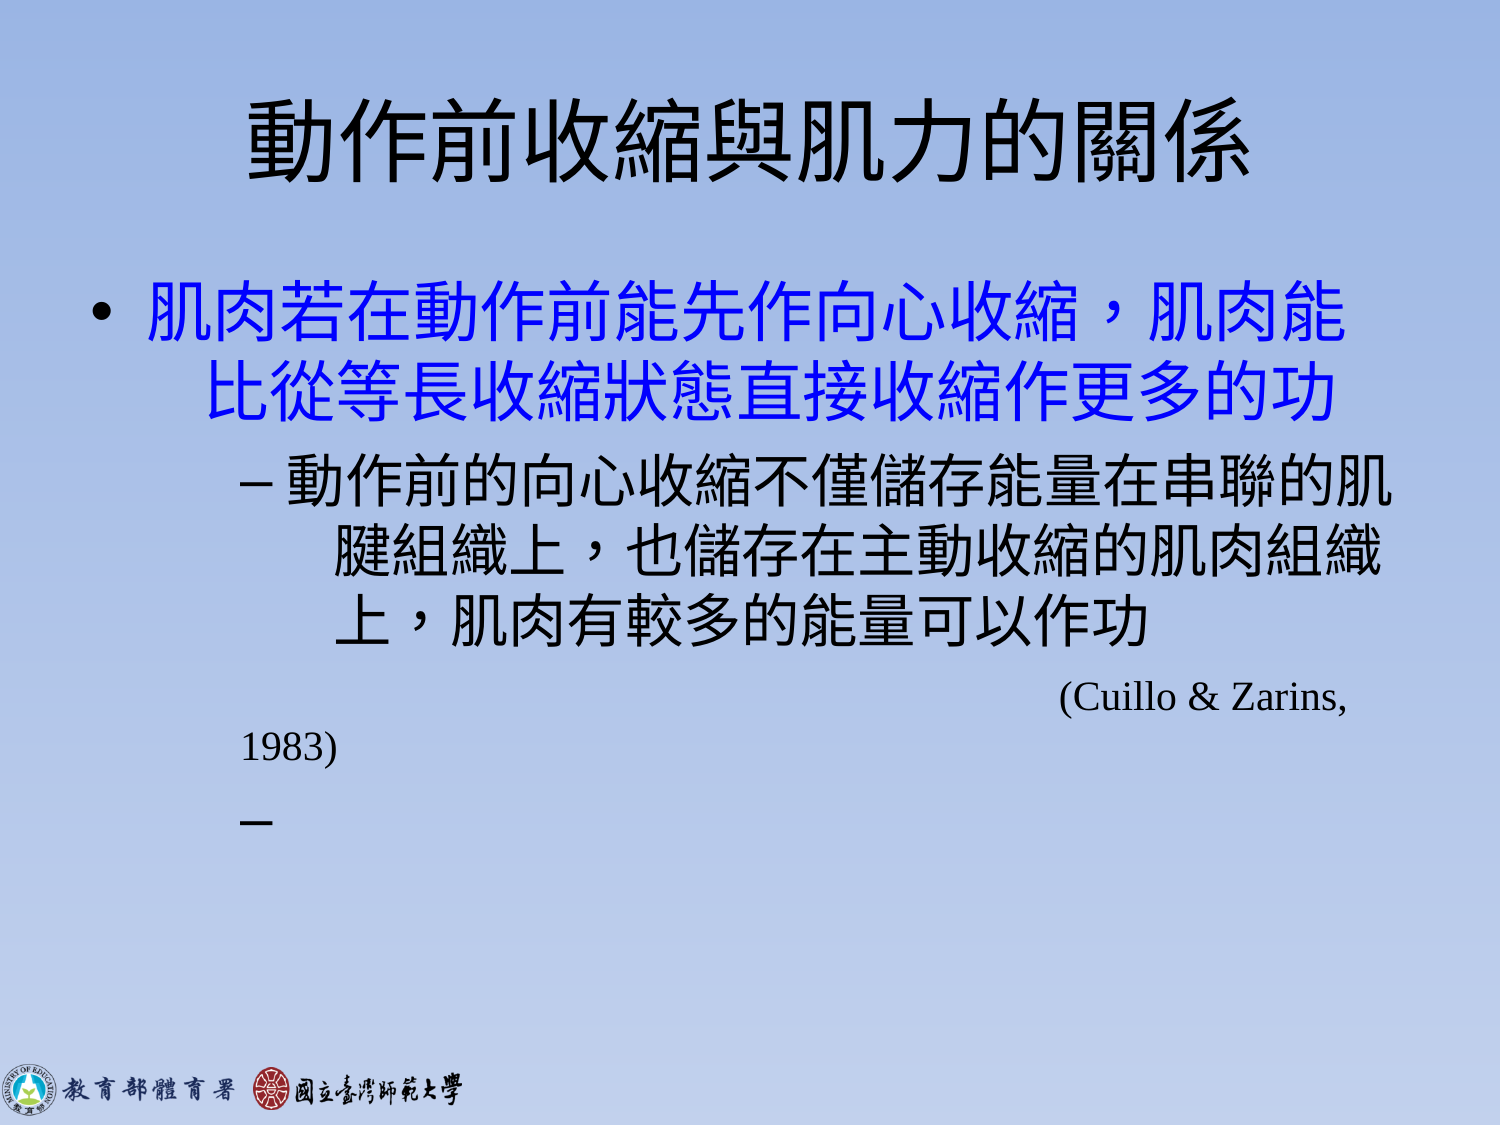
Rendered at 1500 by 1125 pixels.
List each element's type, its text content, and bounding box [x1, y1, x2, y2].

list 肌肉若在動作前能先作向心收縮，肌肉能比從等長收縮狀態直接收縮作更多的功 動作前的向心收縮不僅儲存能量在串聯的肌腱組織上，也儲存在主動收縮的肌肉組織上，肌肉有較多的能量可以作功 (Cuillo & Zarins, 1983) [75, 262, 1426, 1005]
title 動作前收縮與肌力的關係 [75, 45, 1426, 233]
